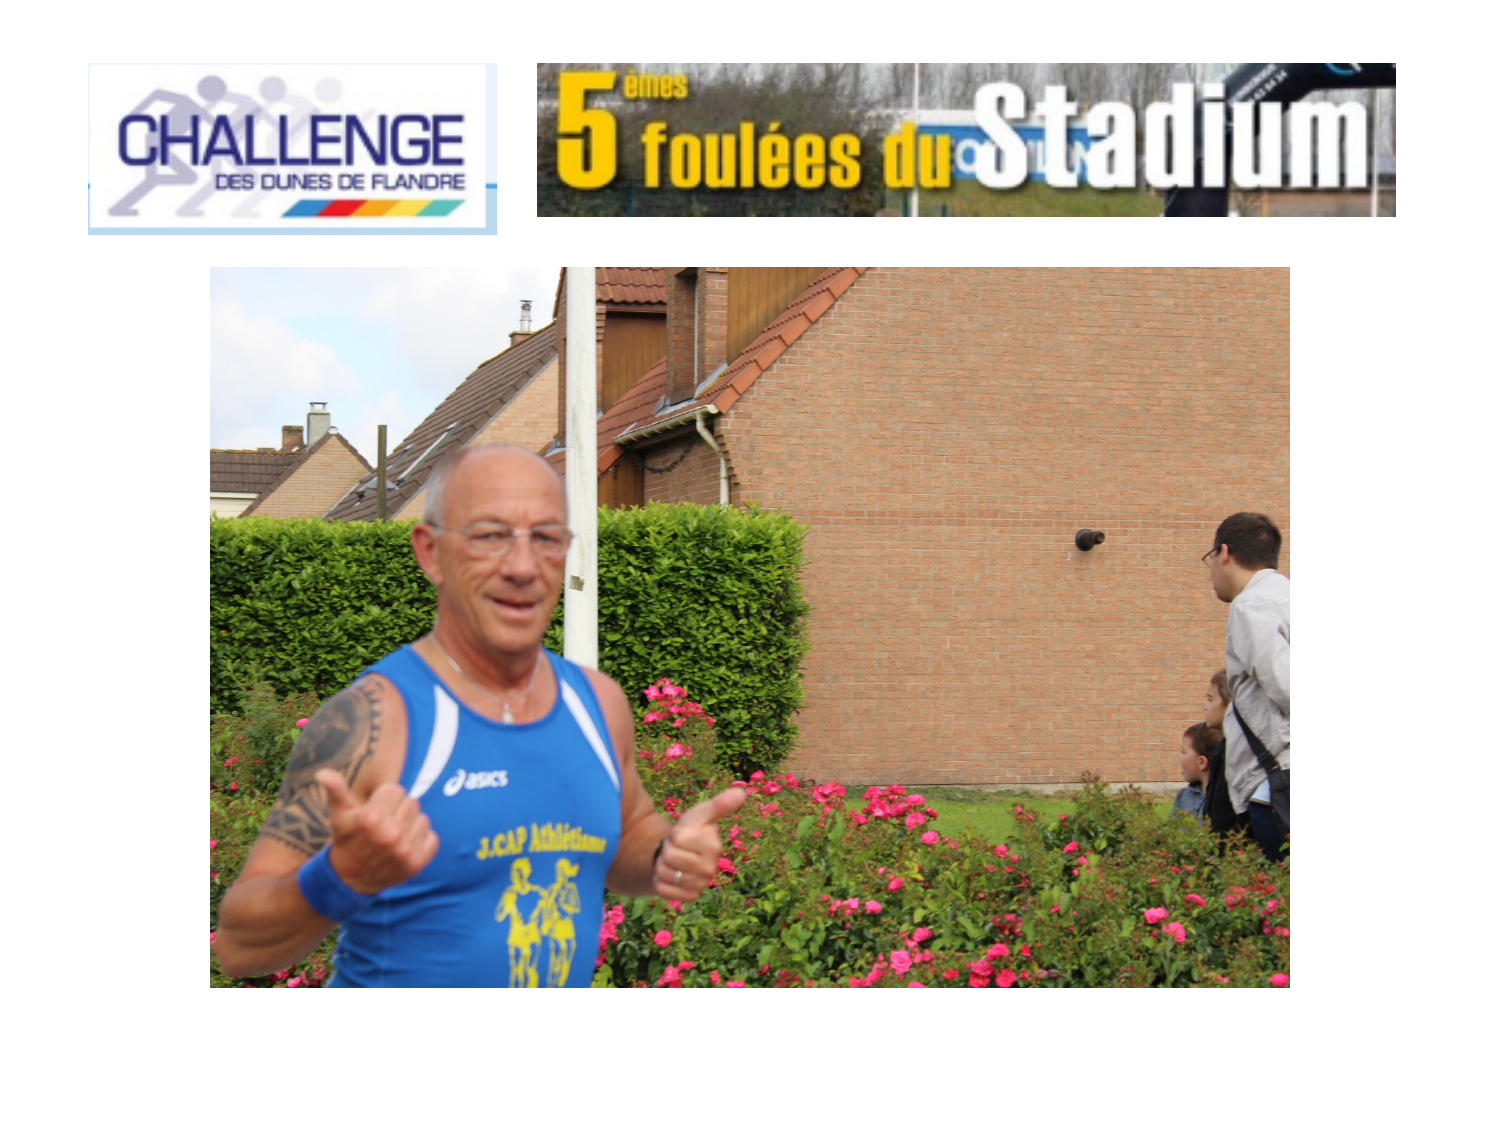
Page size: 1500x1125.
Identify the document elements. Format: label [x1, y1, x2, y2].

picture [210, 267, 1290, 988]
title [75, 45, 1425, 233]
picture [537, 63, 1396, 218]
list [75, 262, 1425, 1005]
picture [88, 63, 497, 235]
